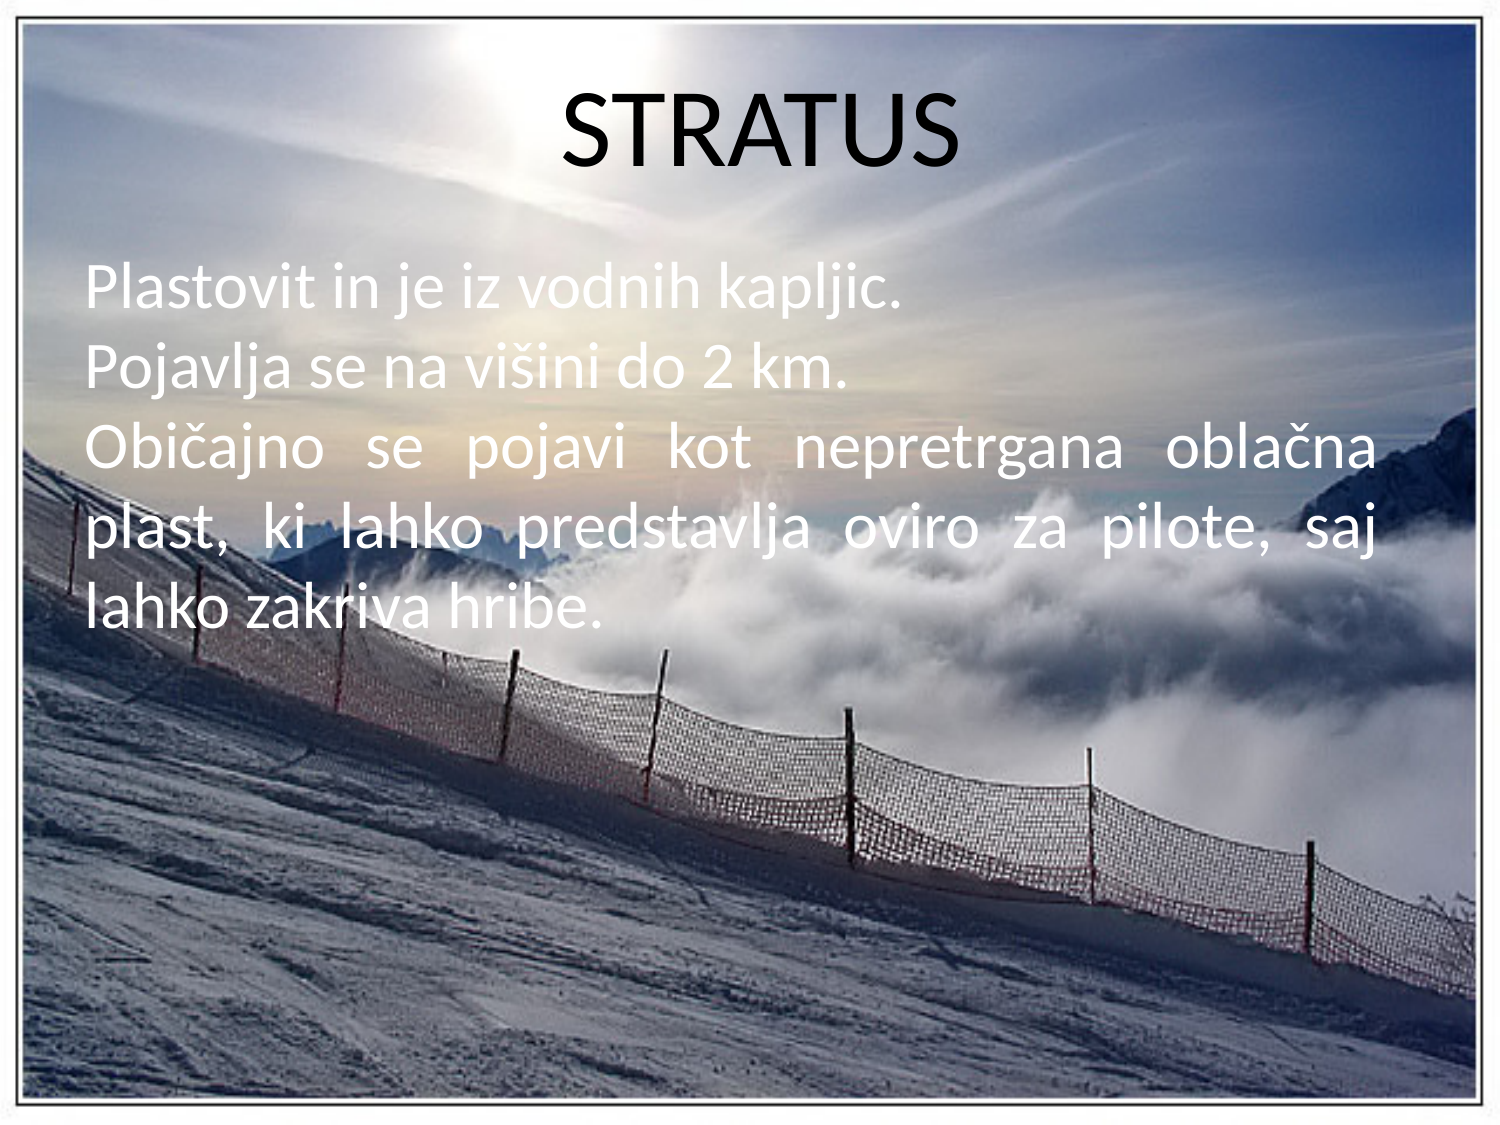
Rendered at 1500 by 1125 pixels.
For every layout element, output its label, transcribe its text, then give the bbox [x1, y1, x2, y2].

text_box STRATUS [375, 46, 1149, 197]
text_box Plastovit in je iz vodnih kapljic. Pojavlja se na višini do 2 km. Običajno se pojavi kot nepretrgana oblačna plast, ki lahko predstavlja oviro za pilote, saj lahko zakriva hribe. [70, 234, 1395, 729]
picture [0, 0, 1500, 1125]
